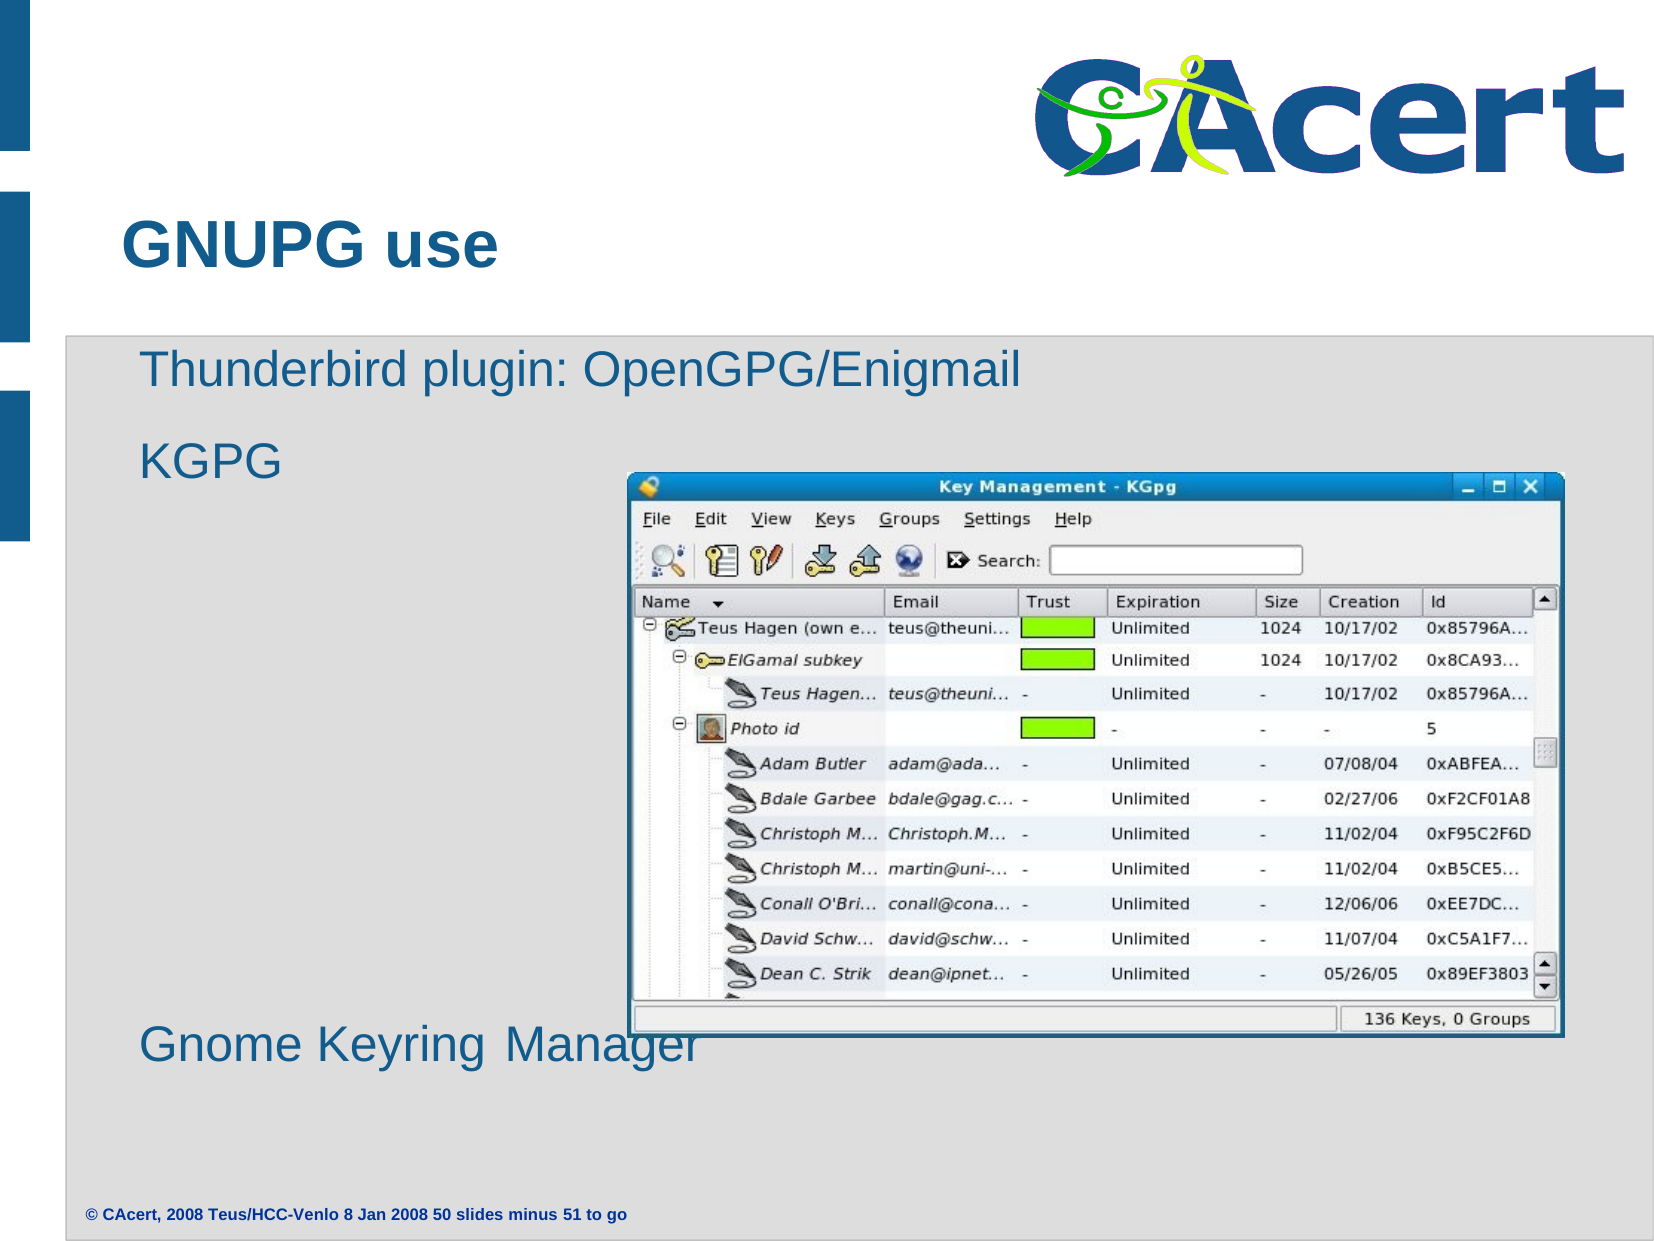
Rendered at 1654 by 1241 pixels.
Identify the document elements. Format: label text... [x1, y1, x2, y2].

picture [1440, 472, 1447, 479]
picture [1177, 472, 1187, 480]
picture [627, 472, 641, 479]
picture [627, 472, 1565, 1038]
picture [1033, 53, 1625, 178]
picture [1556, 472, 1565, 479]
picture [1157, 472, 1165, 477]
picture [992, 472, 998, 479]
picture [1032, 472, 1043, 476]
picture [936, 472, 947, 476]
title GNUPG use [121, 177, 1533, 316]
list Thunderbird plugin: OpenGPG/Enigmail KGPG Gnome Keyring Manager [121, 344, 1595, 1238]
picture [1552, 479, 1557, 489]
